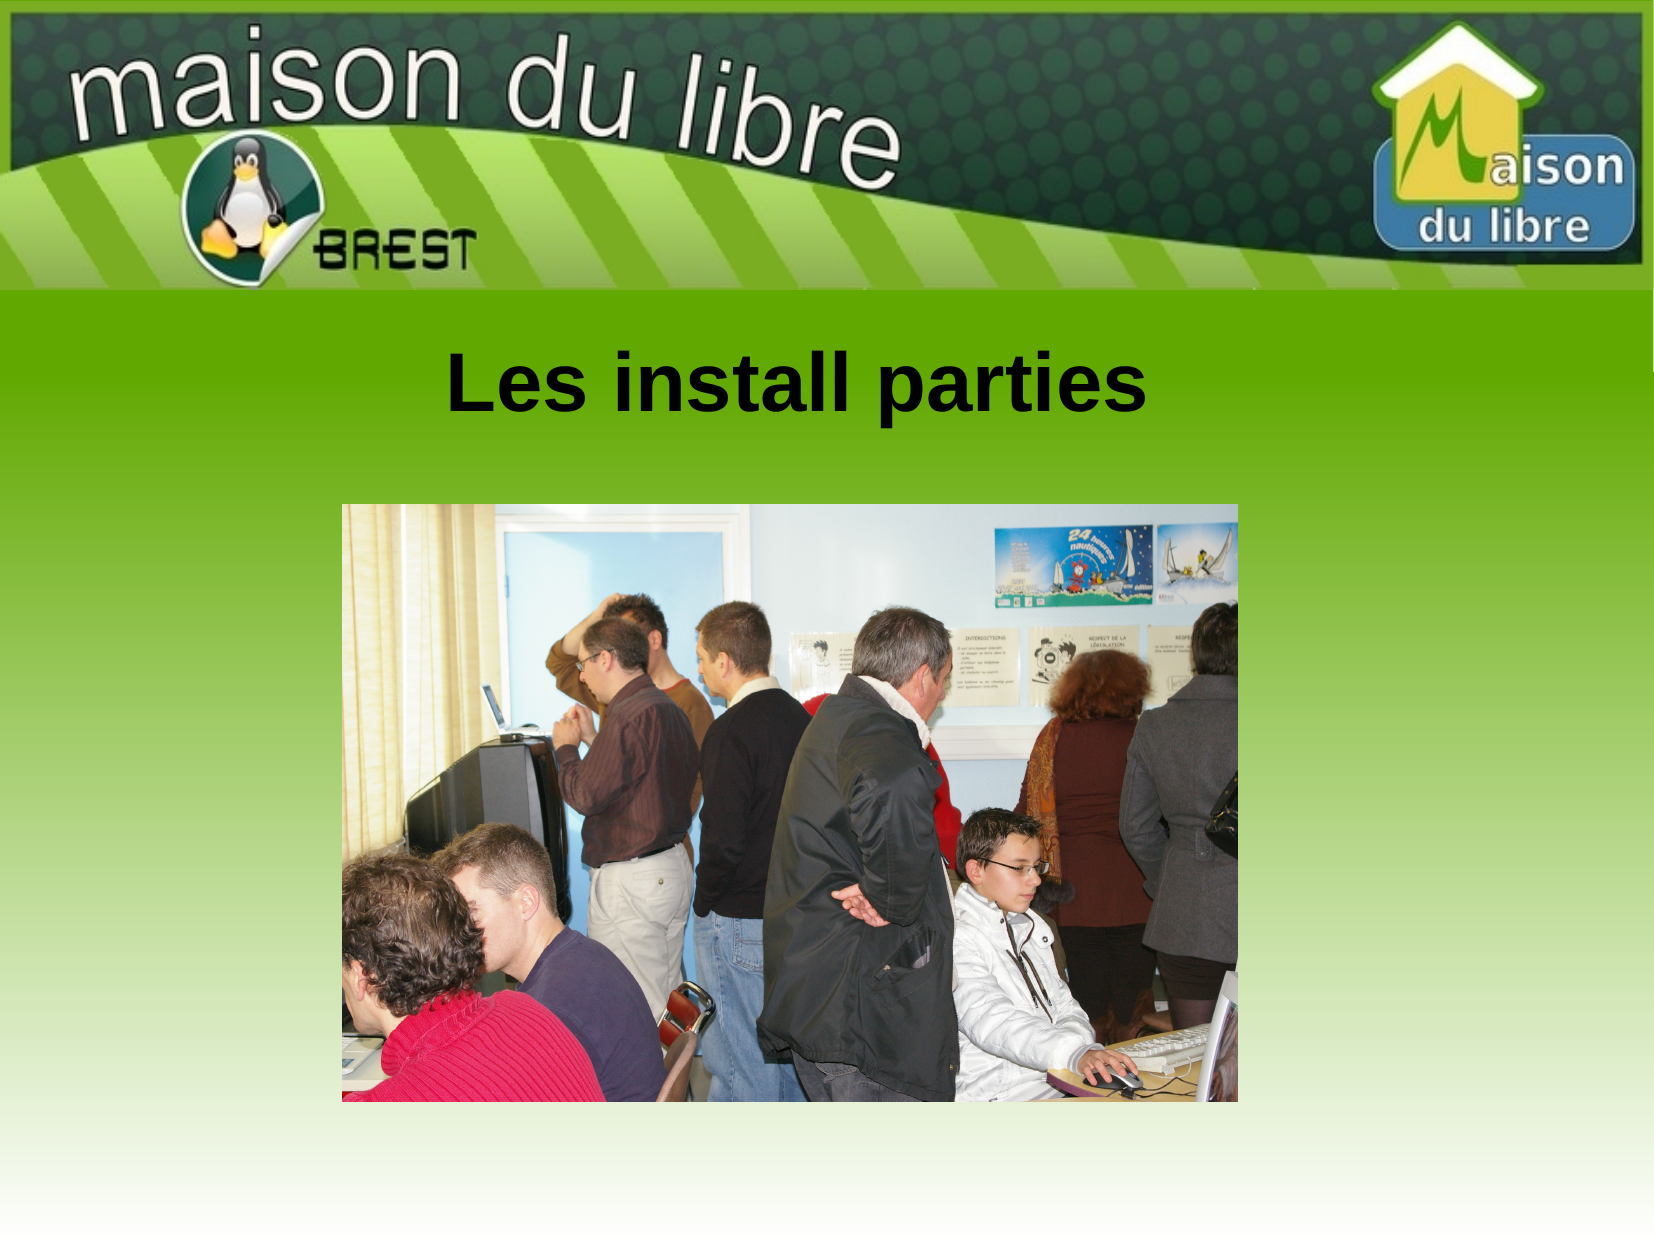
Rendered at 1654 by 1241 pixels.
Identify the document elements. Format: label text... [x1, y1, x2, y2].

picture [342, 504, 1238, 1102]
picture [0, 1, 1654, 290]
text_box Les install parties [431, 329, 1255, 438]
